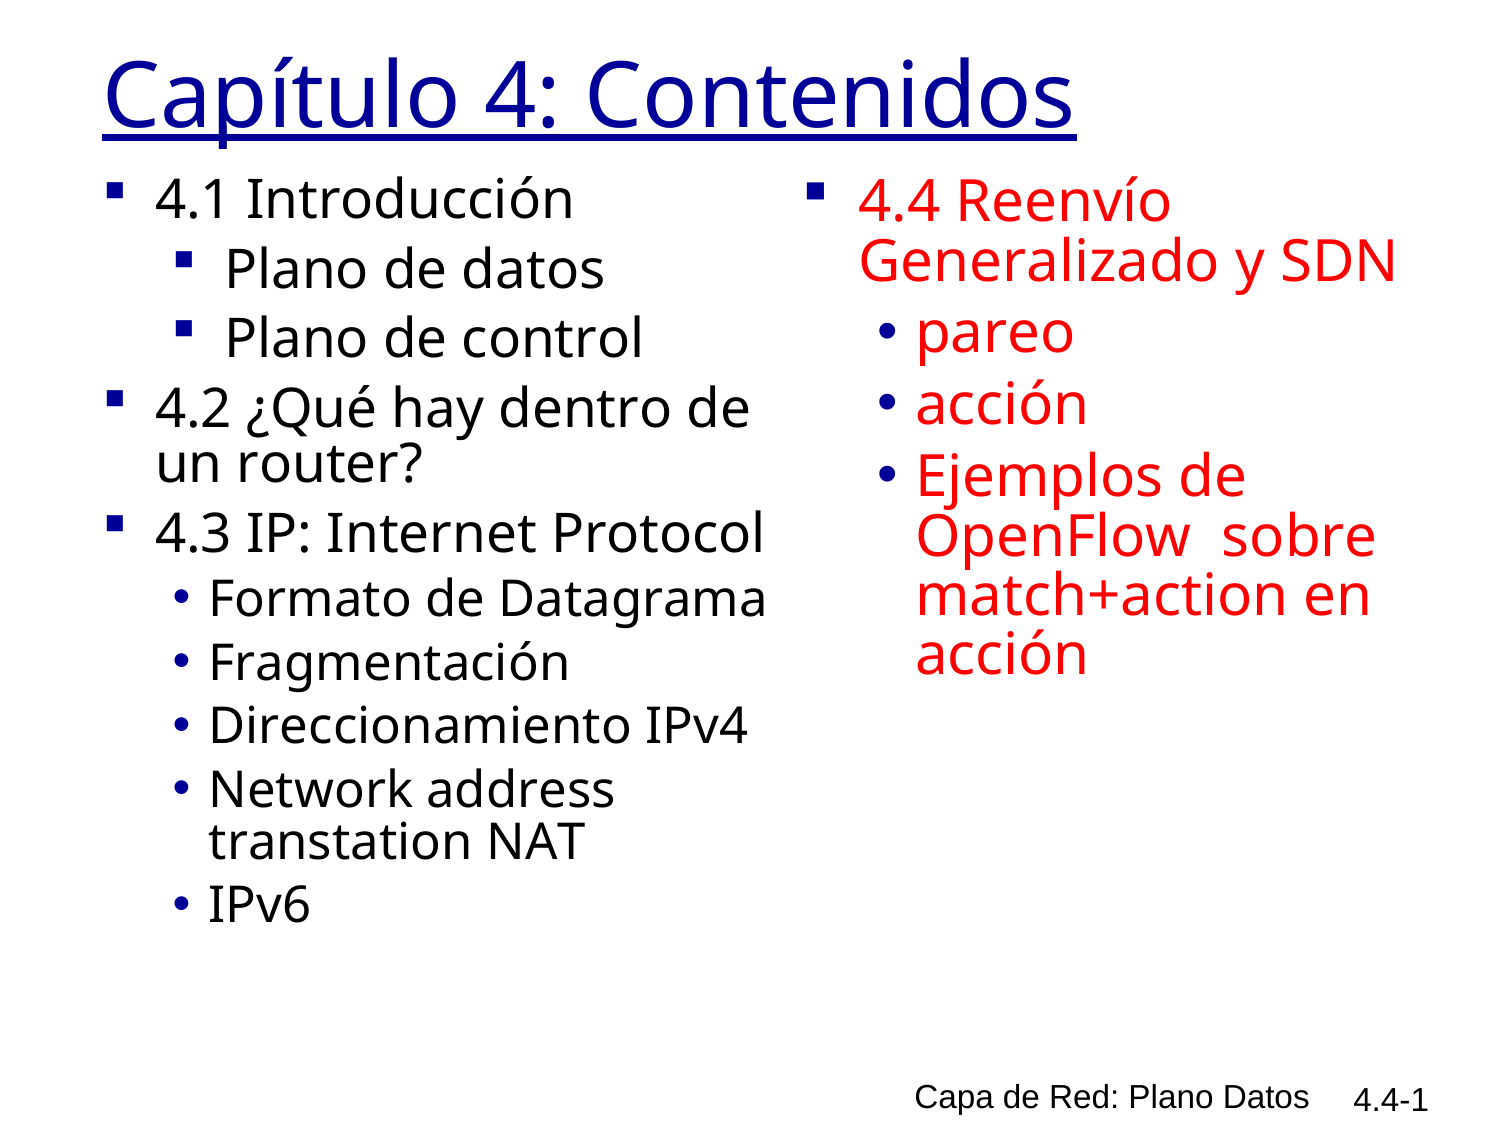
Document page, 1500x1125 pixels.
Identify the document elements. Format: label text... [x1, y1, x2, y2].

list 4.1 Introducción Plano de datos Plano de control 4.2 ¿Qué hay dentro de un router? 4.3 IP: Internet Protocol Formato de Datagrama Fragmentación Direccionamiento IPv4 Network address transtation NAT IPv6 [87, 166, 787, 1026]
title Capítulo 4: Contenidos [87, 27, 1468, 154]
list 4.4 Reenvío Generalizado y SDN pareo acción Ejemplos de OpenFlow sobre match+action en acción [787, 166, 1454, 1026]
